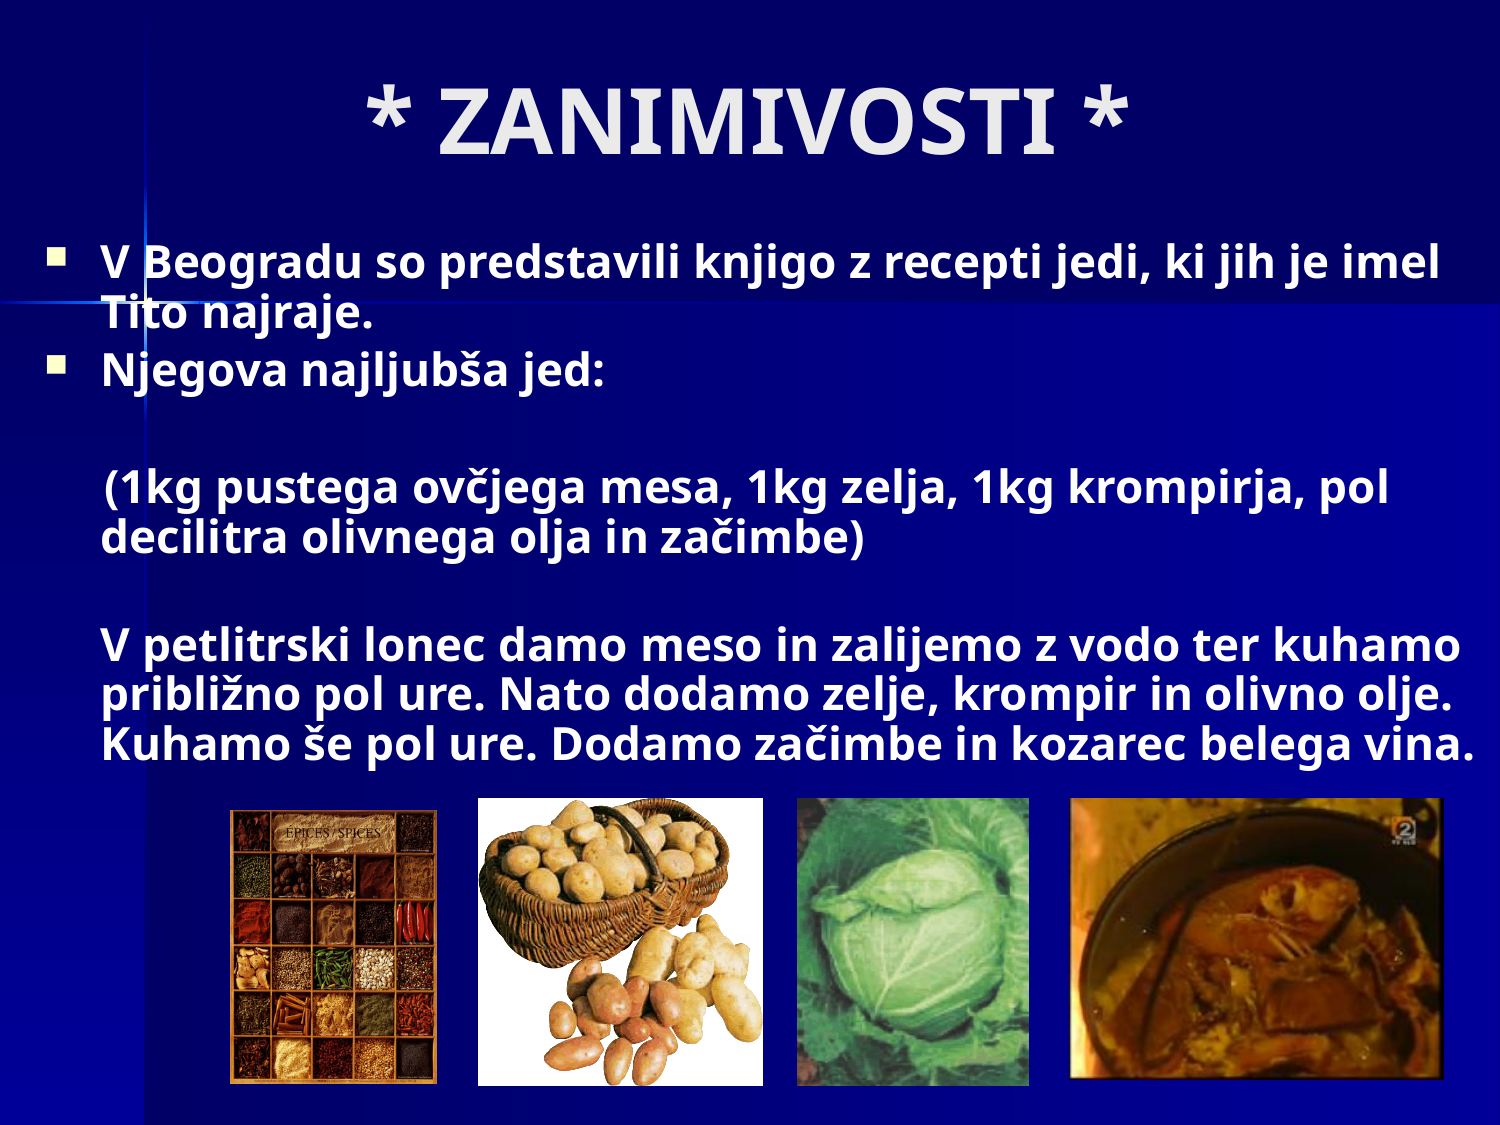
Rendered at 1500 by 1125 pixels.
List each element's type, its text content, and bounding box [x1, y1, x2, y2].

picture [797, 798, 1029, 1086]
list V Beogradu so predstavili knjigo z recepti jedi, ki jih je imel Tito najraje. Njegova najljubša jed: (1kg pustega ovčjega mesa, 1kg zelja, 1kg krompirja, pol decilitra olivnega olja in začimbe) V petlitrski lonec damo meso in zalijemo z vodo ter kuhamo približno pol ure. Nato dodamo zelje, krompir in olivno olje. Kuhamo še pol ure. Dodamo začimbe in kozarec belega vina. [29, 231, 1500, 942]
picture [230, 810, 437, 1084]
picture [1069, 798, 1444, 1080]
picture [478, 798, 763, 1086]
title * ZANIMIVOSTI * [183, 0, 1421, 231]
